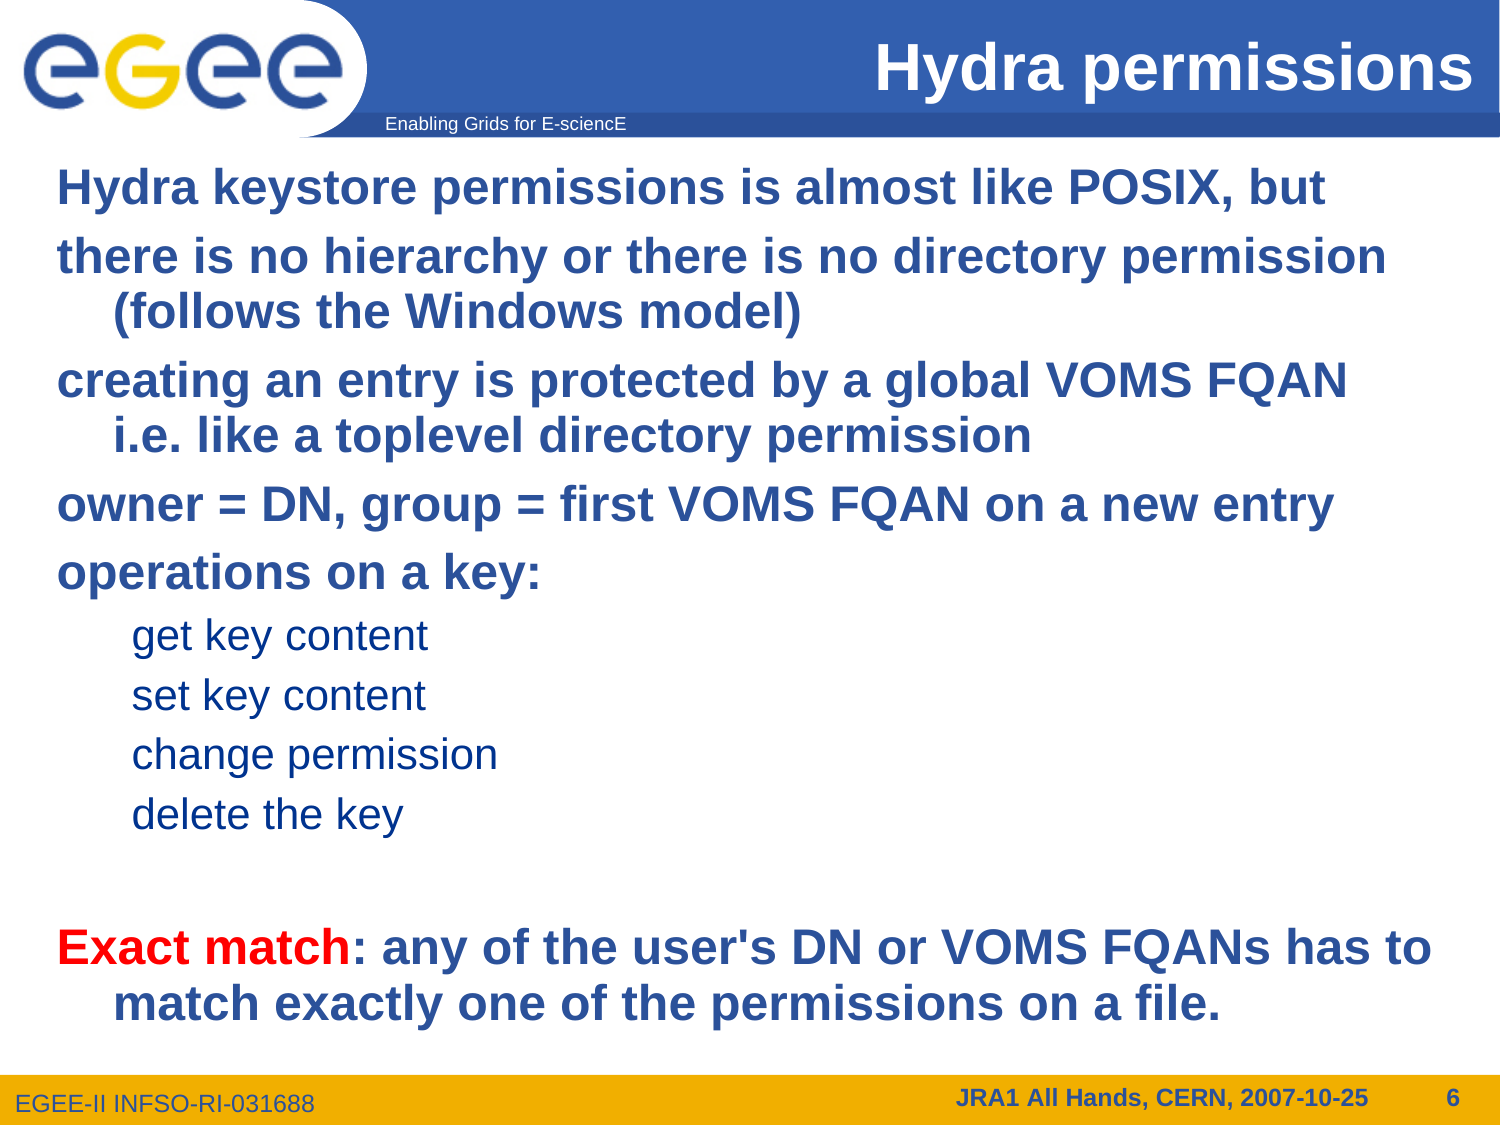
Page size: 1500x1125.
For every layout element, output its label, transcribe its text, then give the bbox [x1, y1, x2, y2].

picture [18, 30, 349, 112]
title Hydra permissions [369, 18, 1475, 117]
list Hydra keystore permissions is almost like POSIX, but there is no hierarchy or there is no directory permission (follows the Windows model) creating an entry is protected by a global VOMS FQAN i.e. like a toplevel directory permission owner = DN, group = first VOMS FQAN on a new entry operations on a key: get key content set key content change permission delete the key Exact match: any of the user's DN or VOMS FQANs has to match exactly one of the permissions on a file. [56, 159, 1466, 1036]
